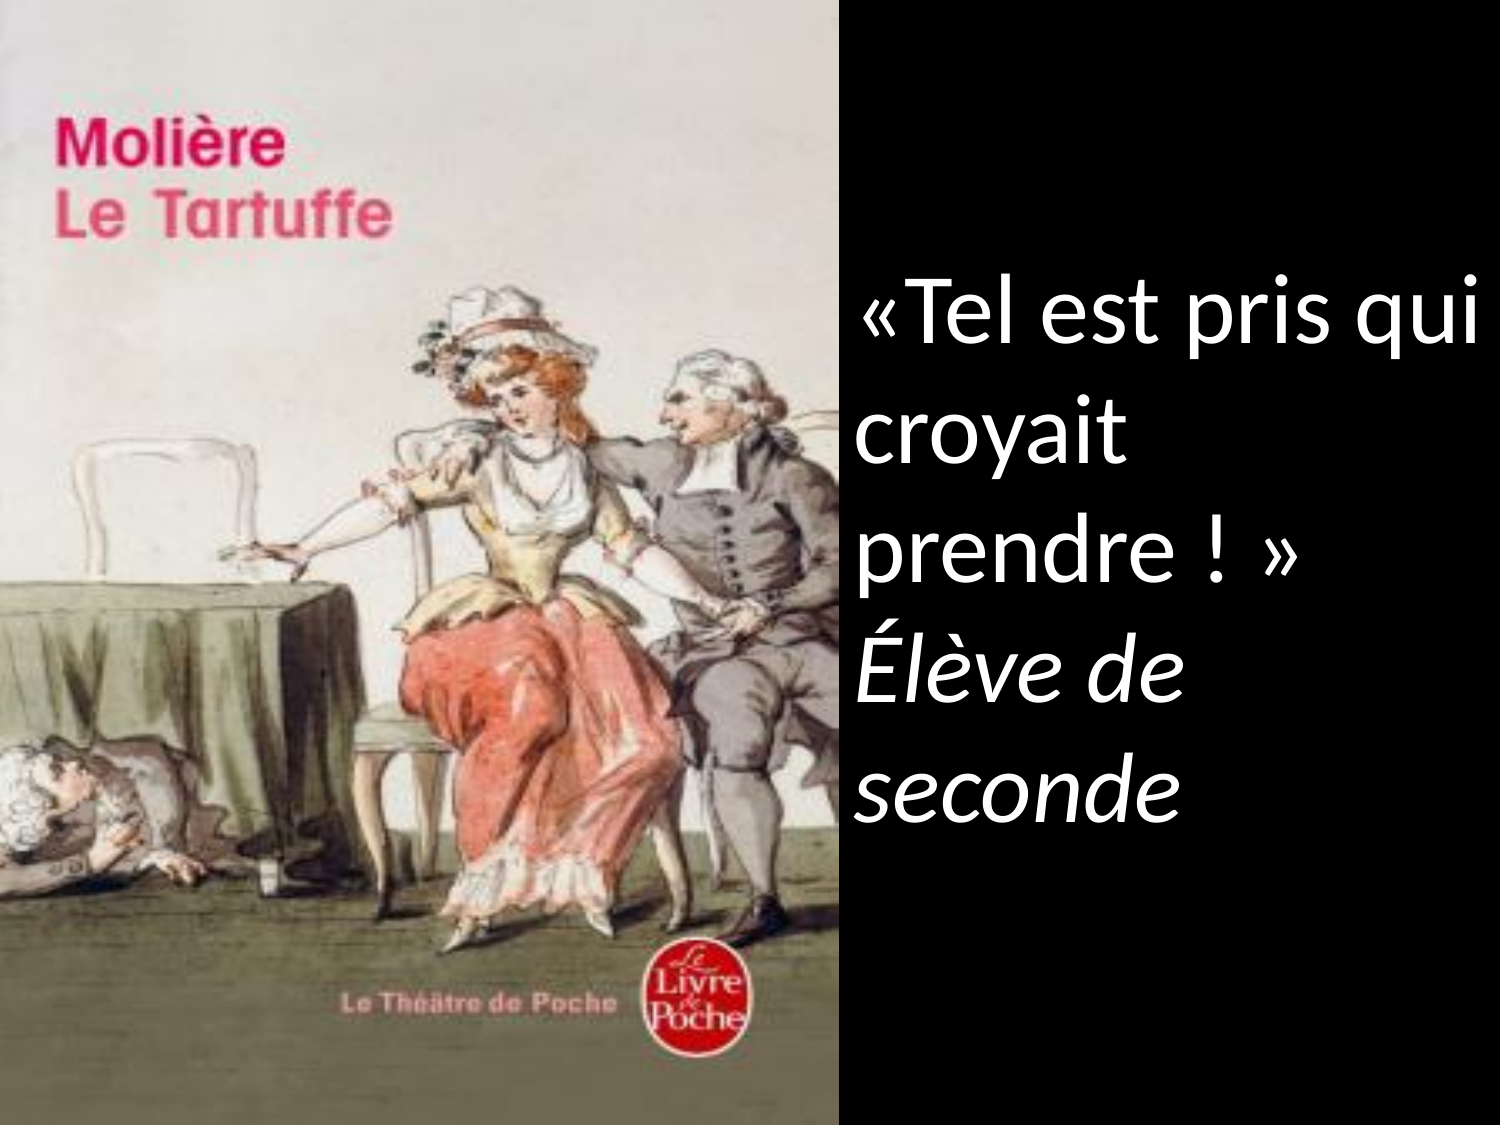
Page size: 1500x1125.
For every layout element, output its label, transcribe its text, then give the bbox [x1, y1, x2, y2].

picture [0, 0, 839, 1125]
text_box «Tel est pris qui croyait prendre ! » Élève de seconde [839, 236, 1500, 850]
